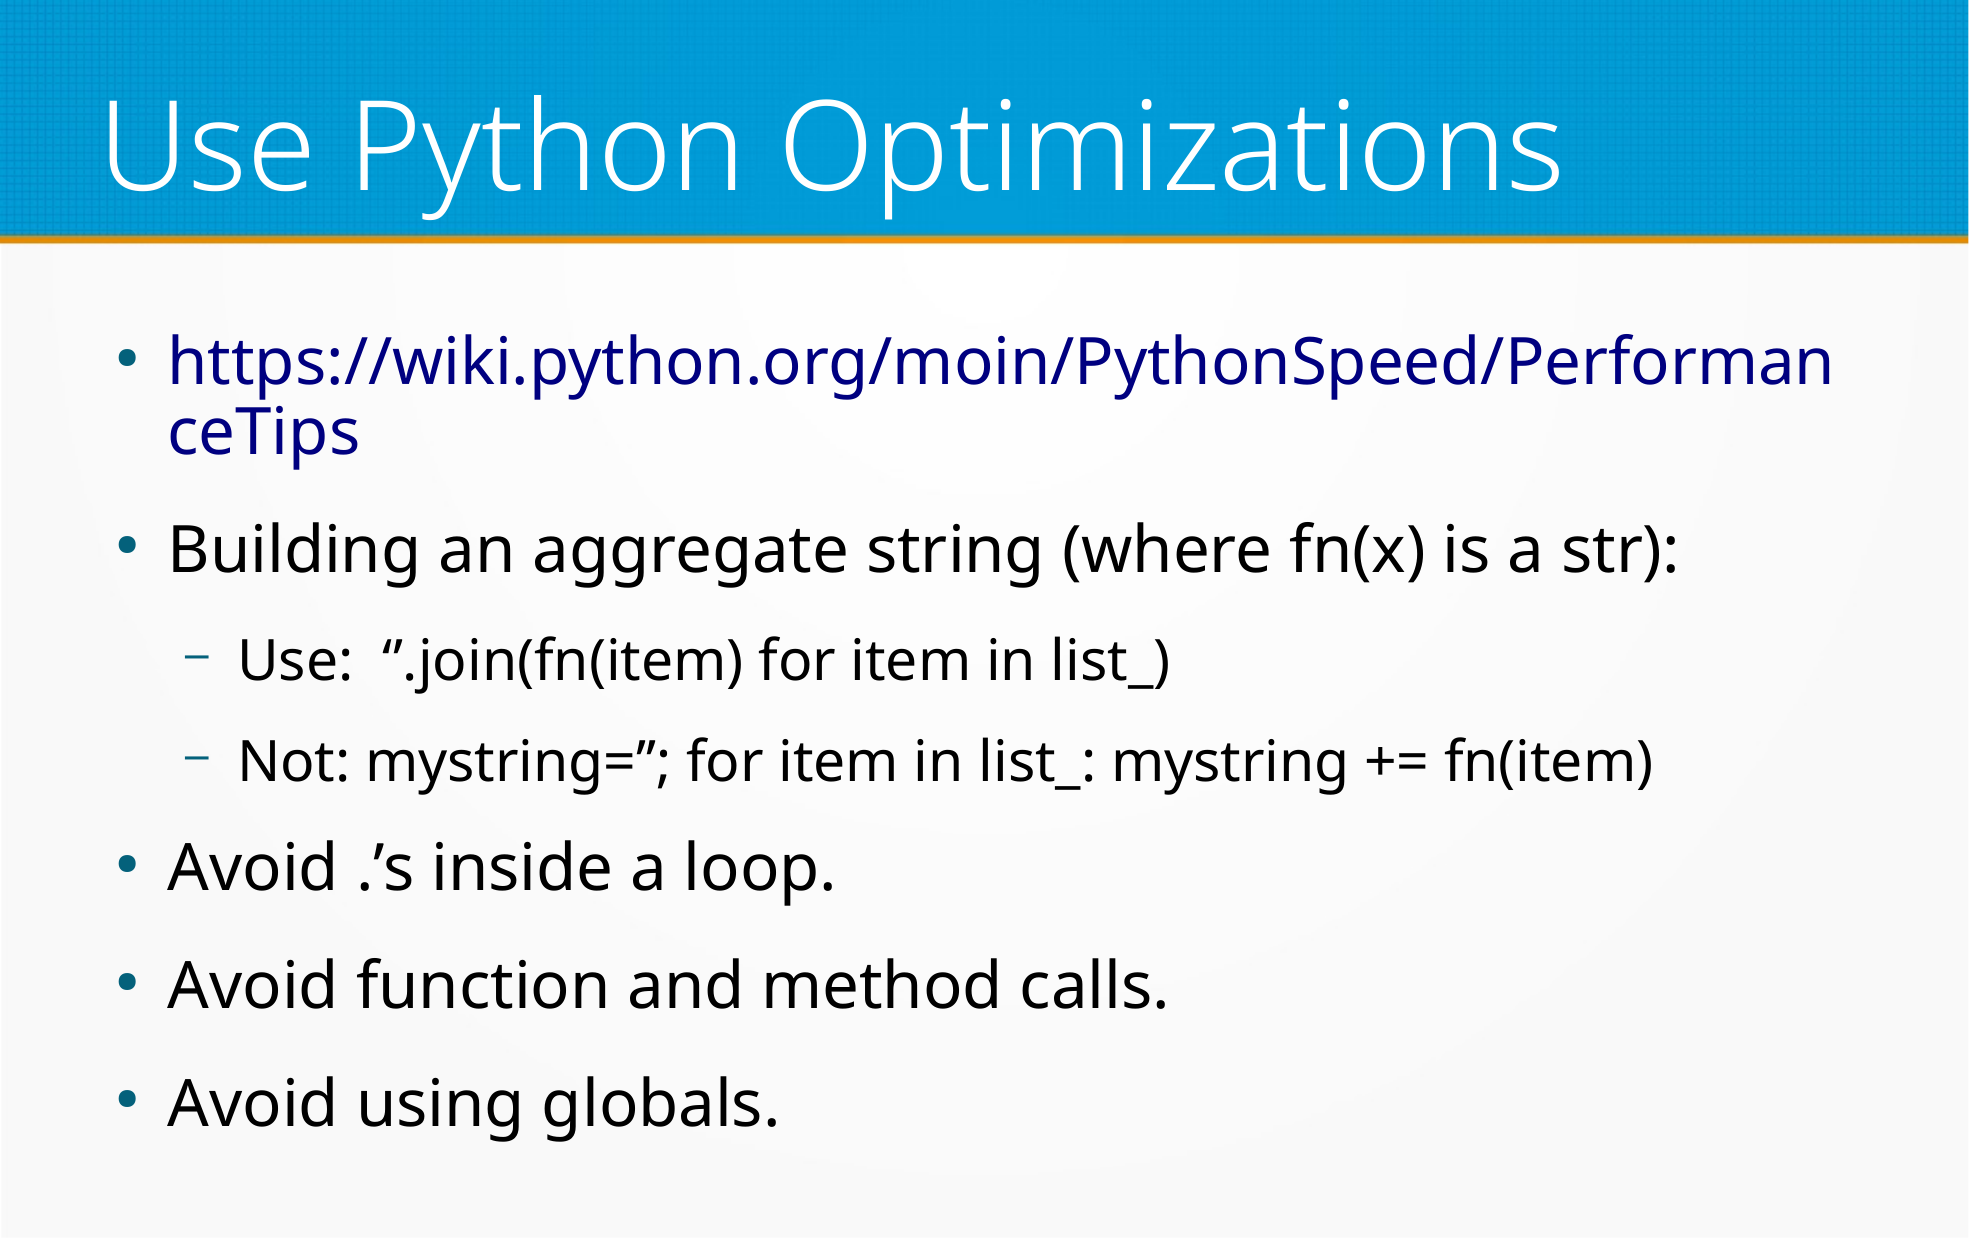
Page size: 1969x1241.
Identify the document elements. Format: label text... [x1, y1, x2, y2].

title Use Python Optimizations [98, 19, 1870, 227]
list https://wiki.python.org/moin/PythonSpeed/PerformanceTips Building an aggregate string (where fn(x) is a str): Use: ‘’.join(fn(item) for item in list_) Not: mystring=’’; for item in list_: mystring += fn(item) Avoid .’s inside a loop. Avoid function and method calls. Avoid using globals. [98, 315, 1861, 1081]
picture [0, 233, 1969, 1241]
